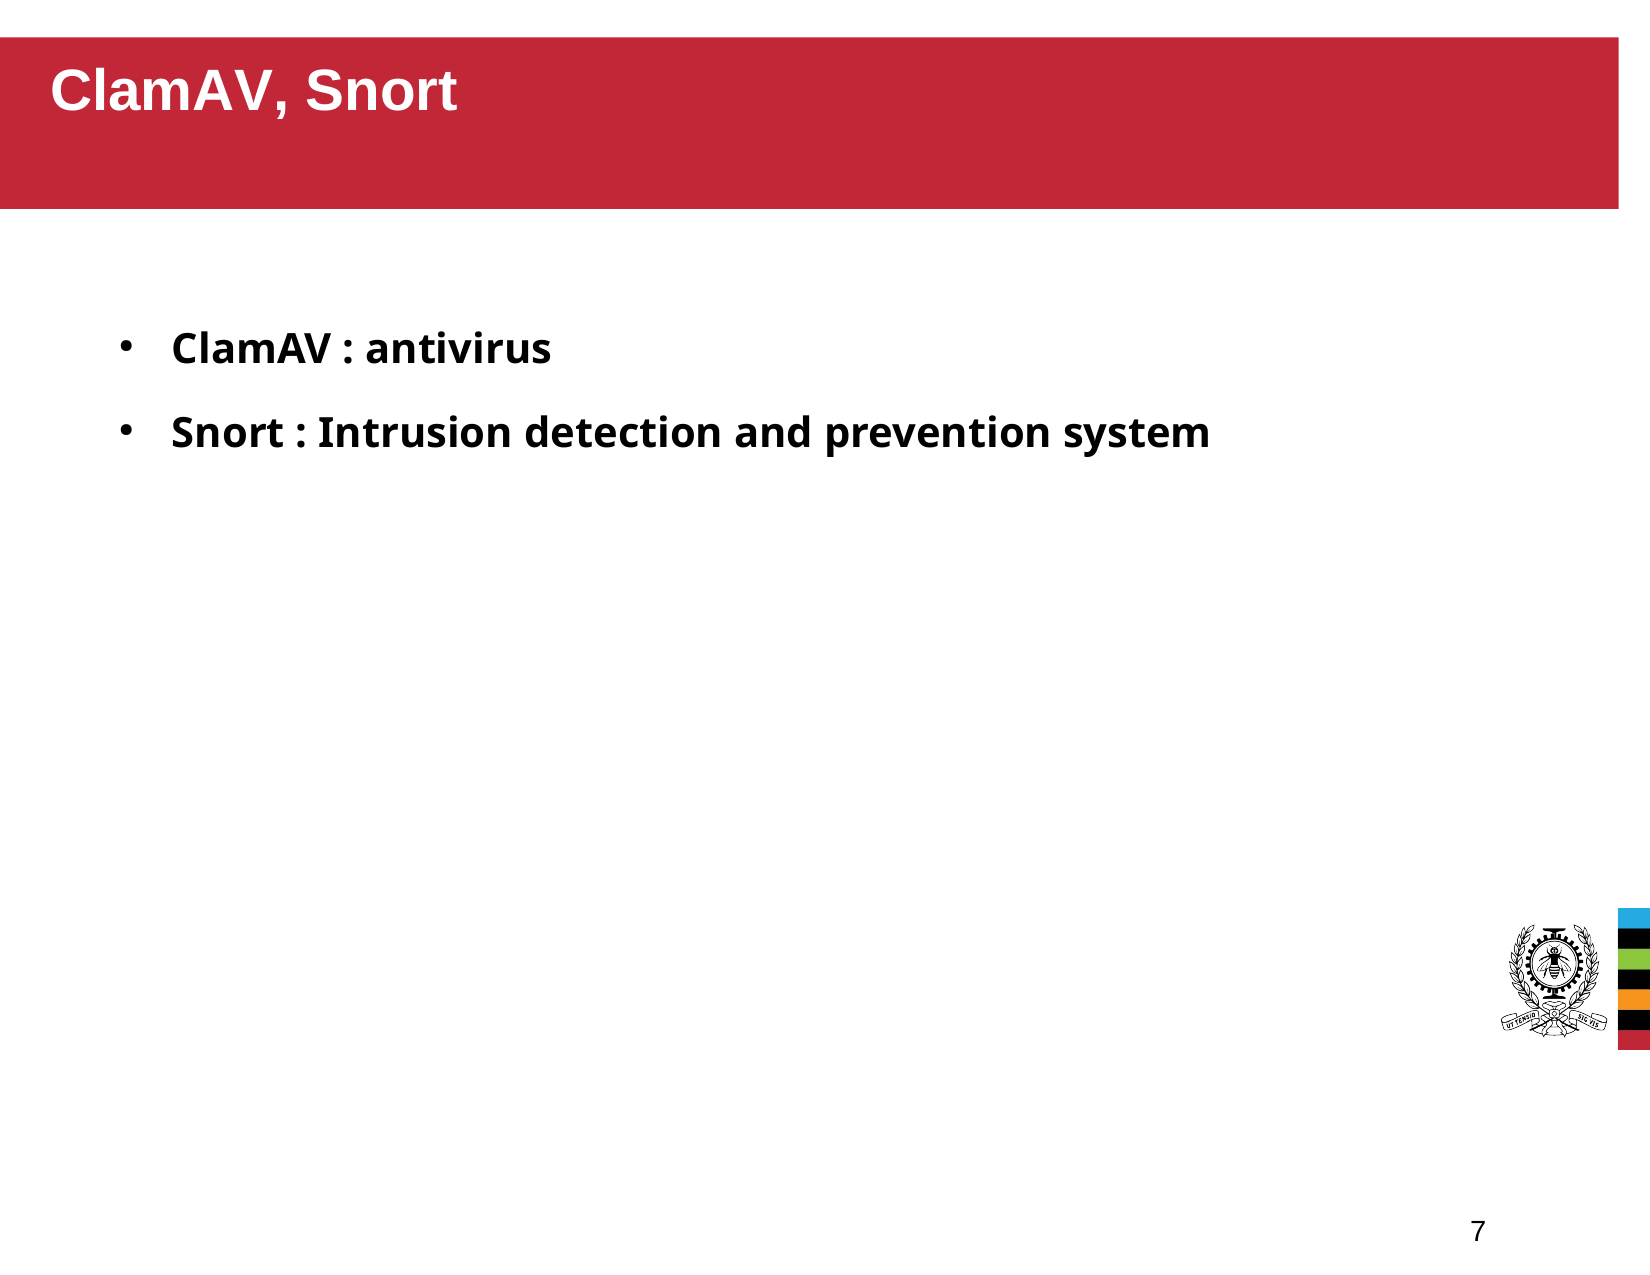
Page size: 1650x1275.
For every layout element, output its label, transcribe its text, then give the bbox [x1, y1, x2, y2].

text_box ClamAV, Snort [35, 44, 1312, 130]
picture [1605, 908, 1650, 1050]
list ClamAV : antivirus Snort : Intrusion detection and prevention system [82, 262, 1605, 1147]
